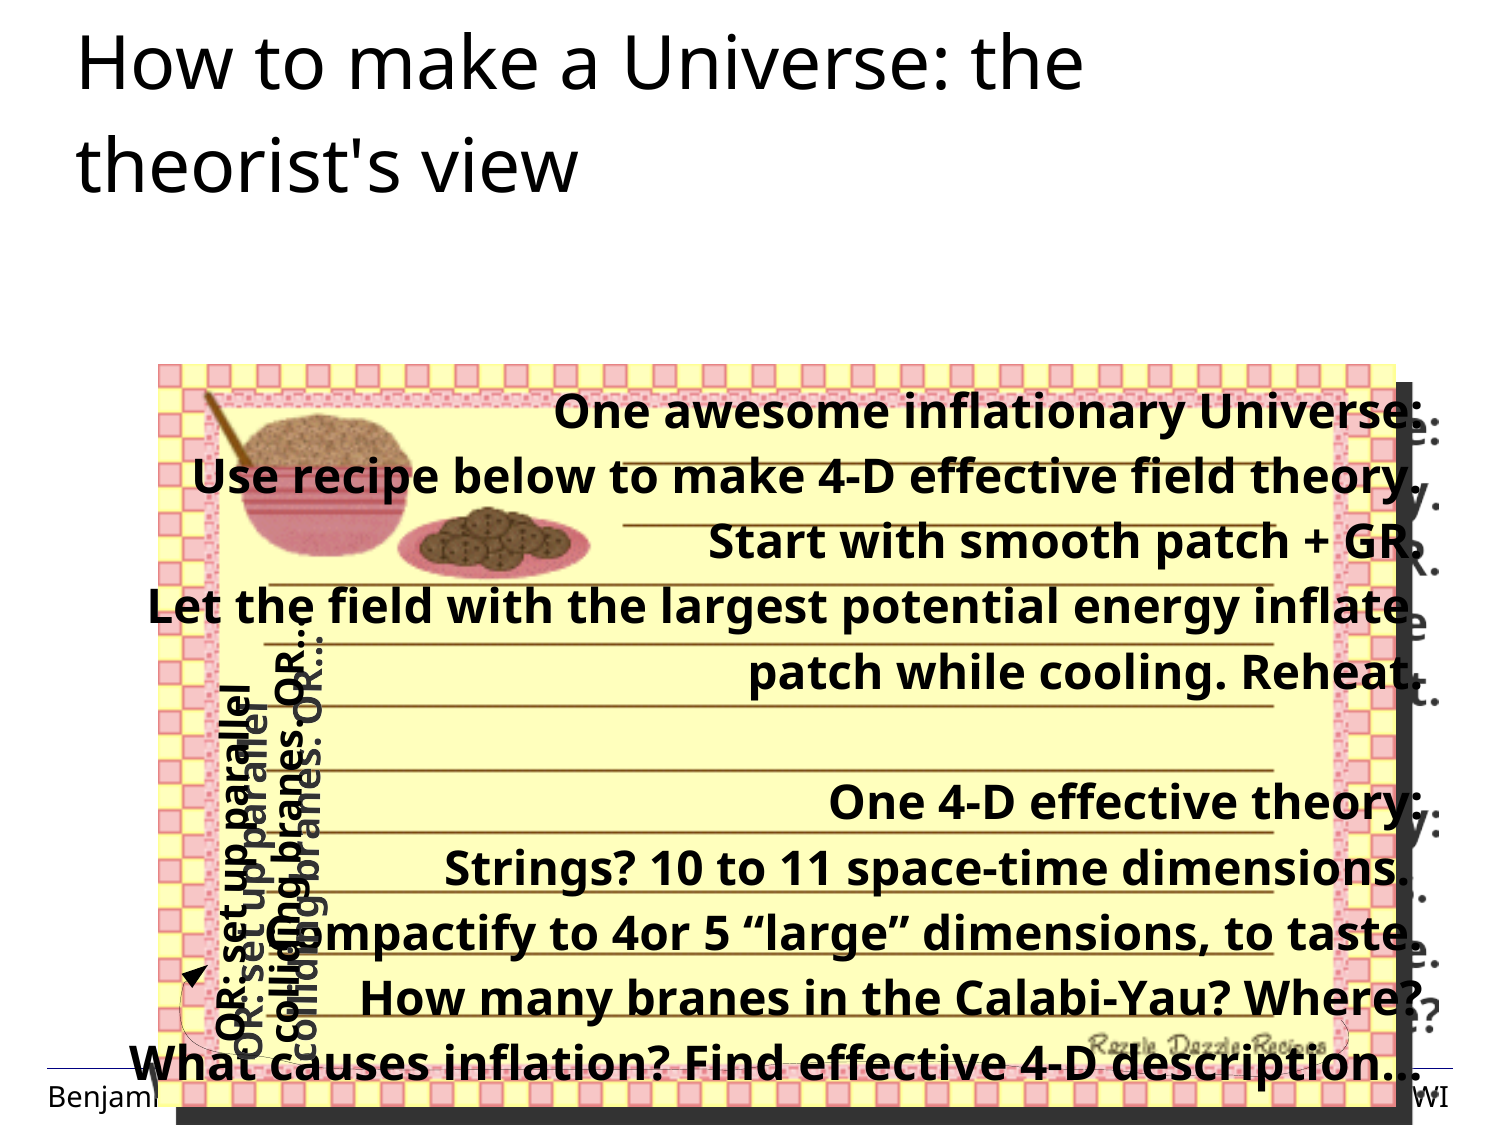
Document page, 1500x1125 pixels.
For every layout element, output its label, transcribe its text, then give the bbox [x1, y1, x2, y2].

picture [158, 364, 1396, 1107]
title How to make a Universe: the theorist's view [74, 23, 1425, 200]
